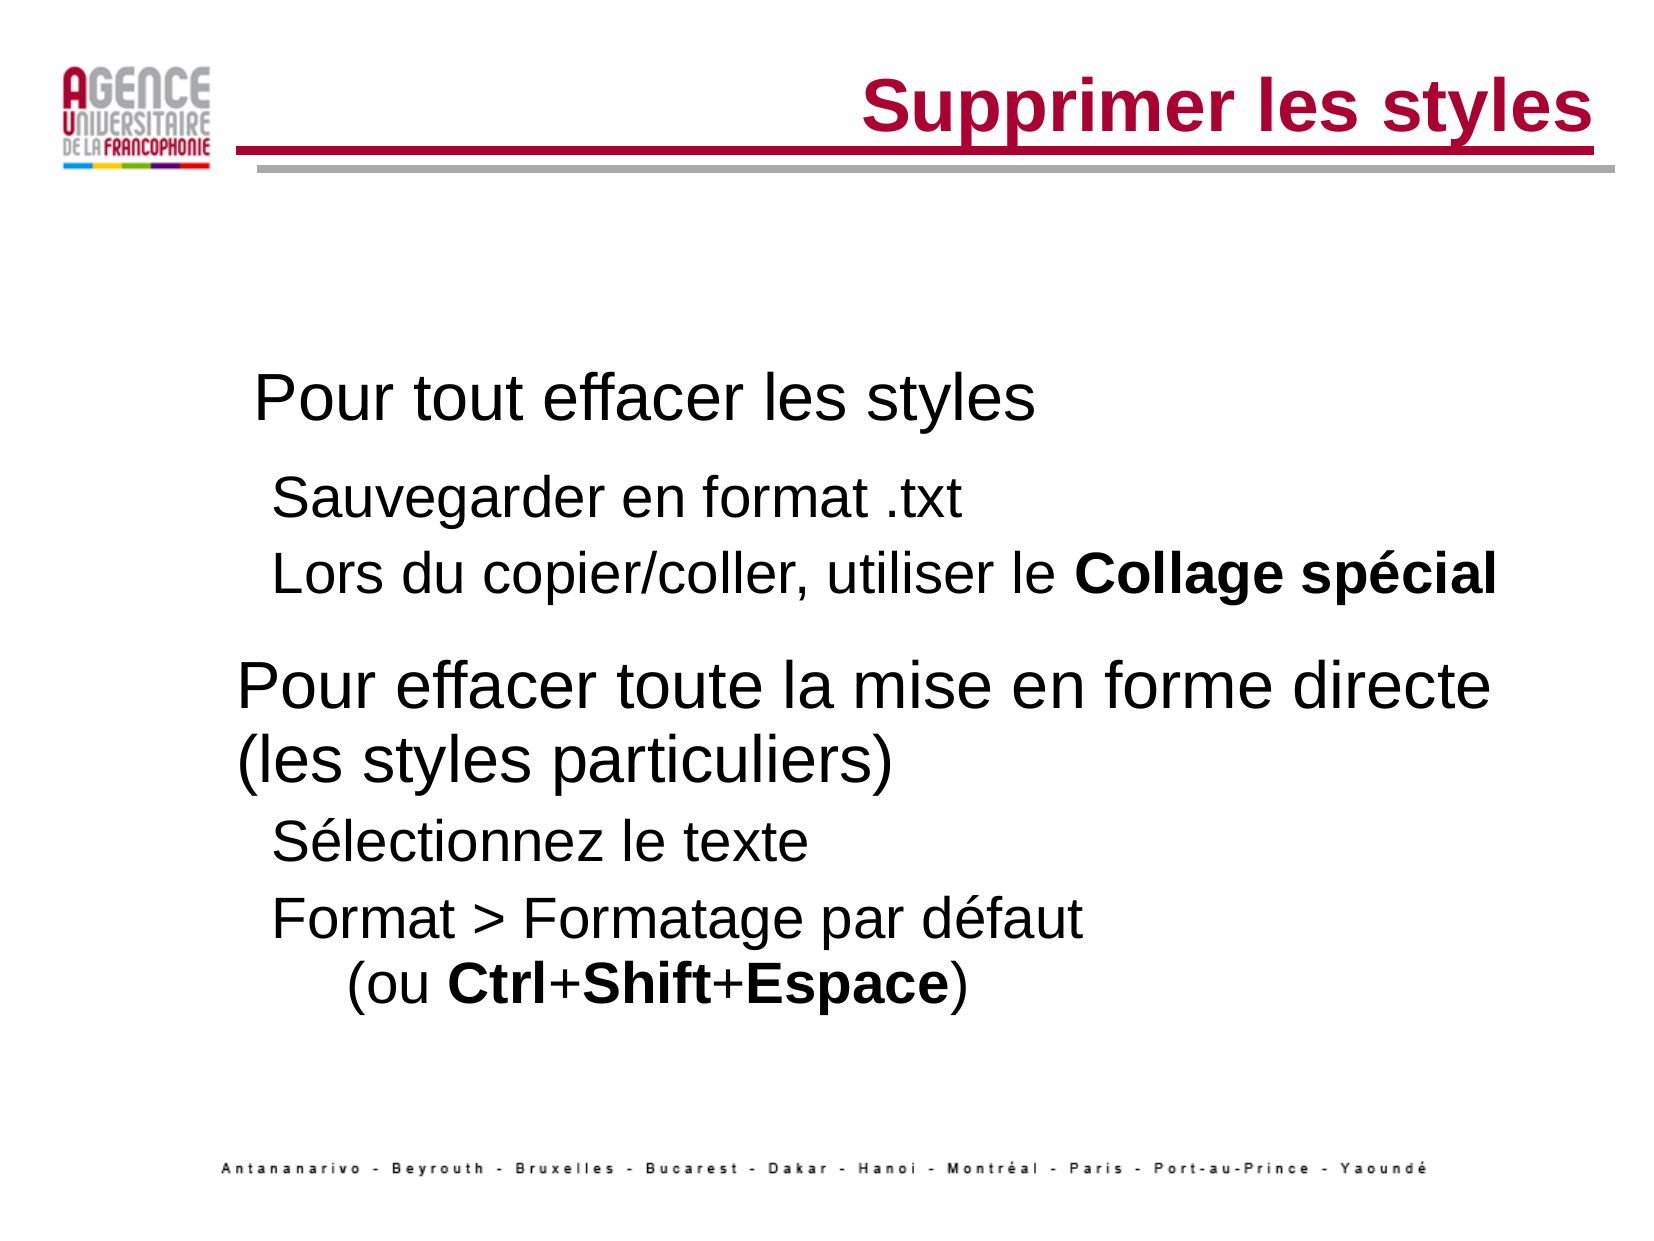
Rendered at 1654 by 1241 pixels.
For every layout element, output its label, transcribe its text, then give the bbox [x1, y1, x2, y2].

picture [29, 29, 1625, 1241]
list Pour tout effacer les styles Sauvegarder en format .txt Lors du copier/coller, utiliser le Collage spécial Pour effacer toute la mise en forme directe (les styles particuliers) Sélectionnez le texte Format > Formatage par défaut (ou Ctrl+Shift+Espace) [236, 241, 1595, 1135]
title Supprimer les styles [236, 63, 1595, 148]
